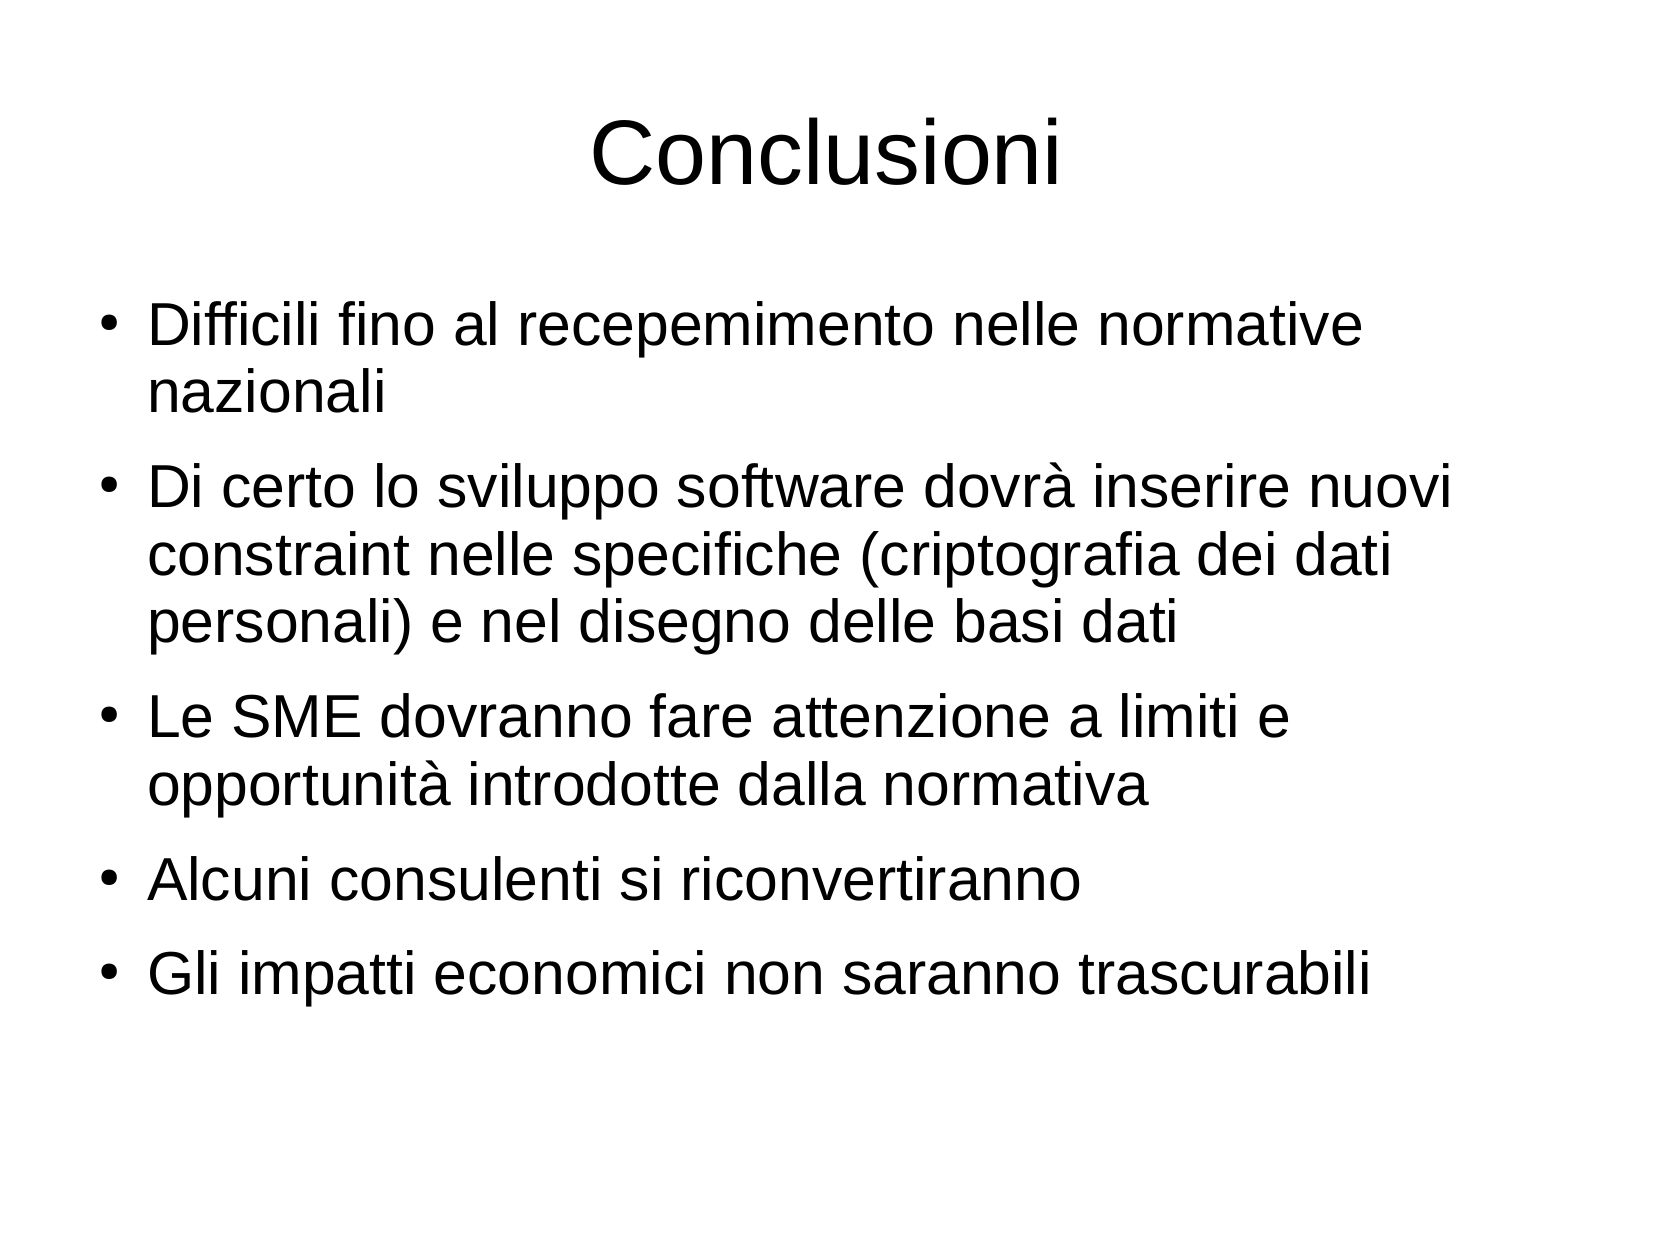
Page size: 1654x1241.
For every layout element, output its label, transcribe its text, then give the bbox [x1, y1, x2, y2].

title Conclusioni [82, 49, 1571, 257]
list Difficili fino al recepemimento nelle normative nazionali Di certo lo sviluppo software dovrà inserire nuovi constraint nelle specifiche (criptografia dei dati personali) e nel disegno delle basi dati Le SME dovranno fare attenzione a limiti e opportunità introdotte dalla normativa Alcuni consulenti si riconvertiranno Gli impatti economici non saranno trascurabili [82, 290, 1571, 1010]
